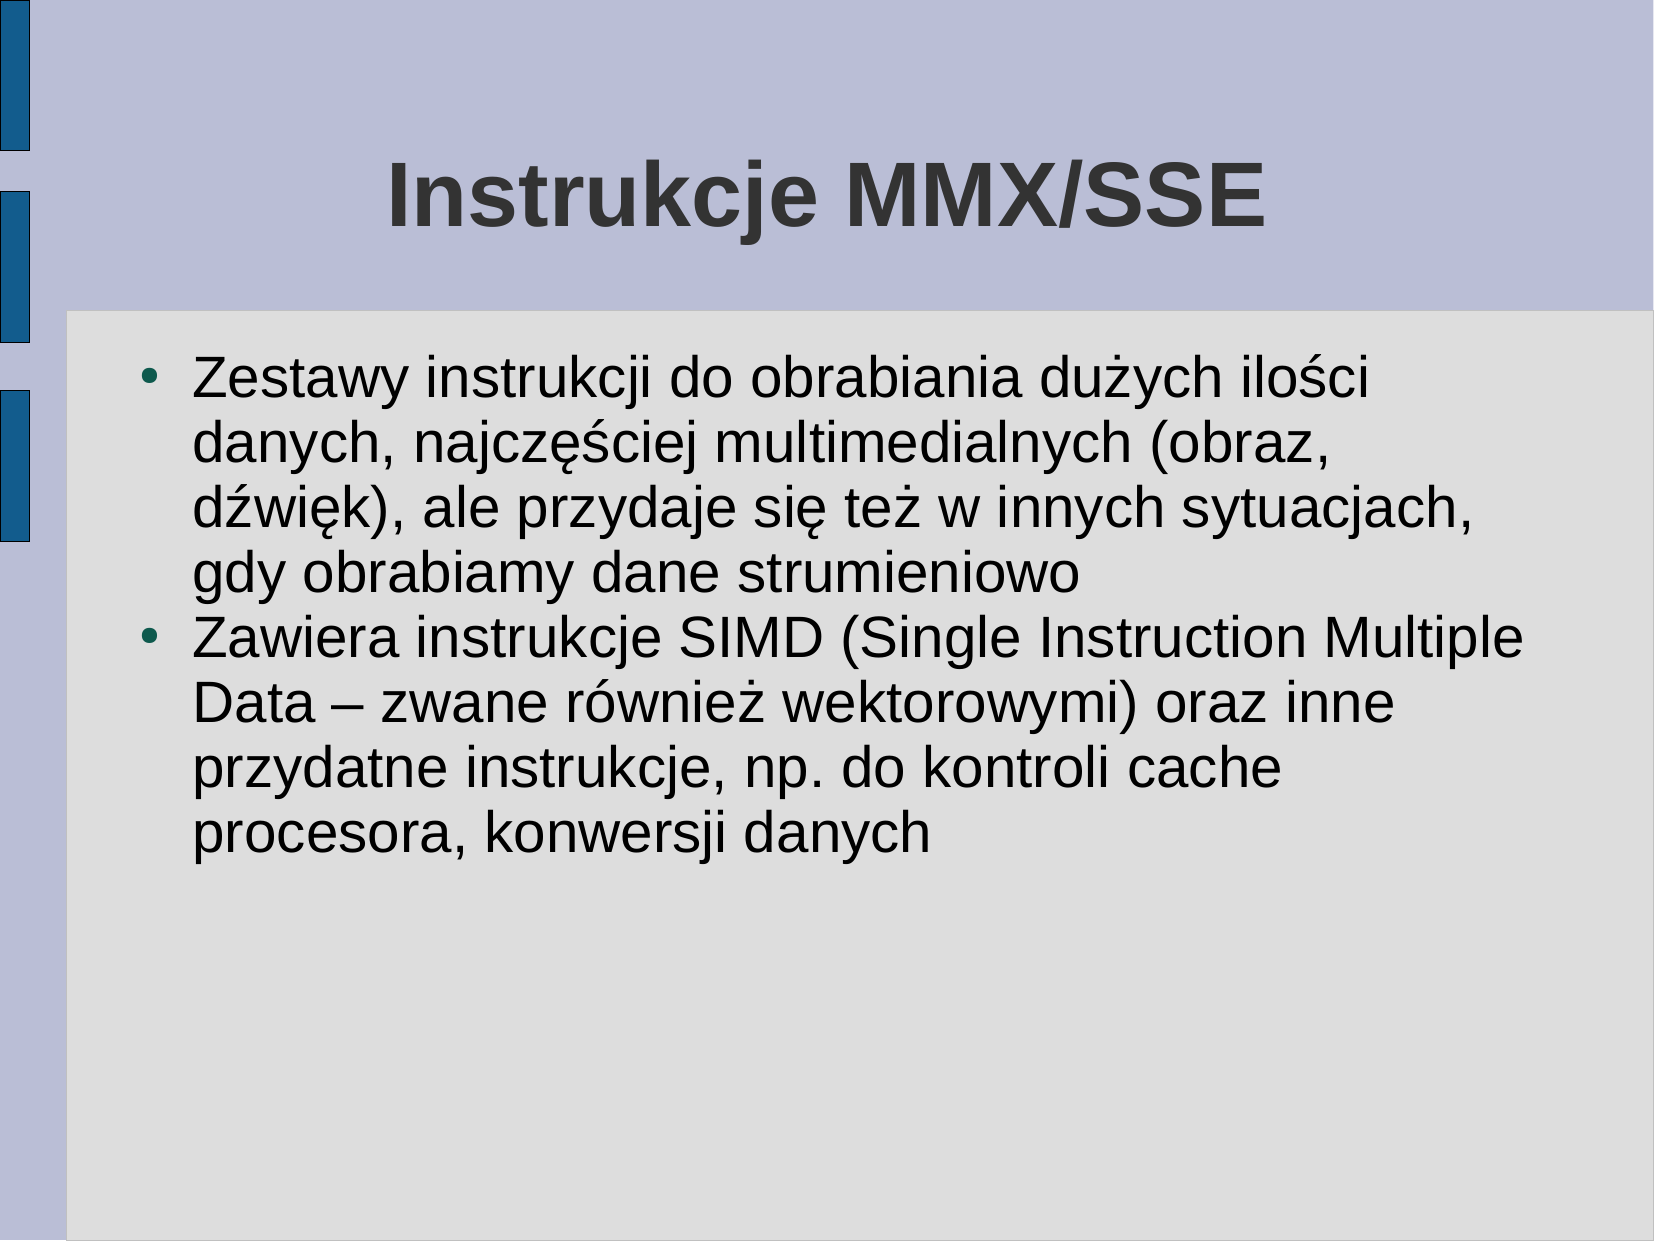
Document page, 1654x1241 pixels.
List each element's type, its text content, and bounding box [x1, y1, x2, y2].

list Zestawy instrukcji do obrabiania dużych ilości danych, najczęściej multimedialnych (obraz, dźwięk), ale przydaje się też w innych sytuacjach, gdy obrabiamy dane strumieniowo Zawiera instrukcje SIMD (Single Instruction Multiple Data – zwane również wektorowymi) oraz inne przydatne instrukcje, np. do kontroli cache procesora, konwersji danych [121, 344, 1534, 1127]
title Instrukcje MMX/SSE [121, 91, 1534, 299]
